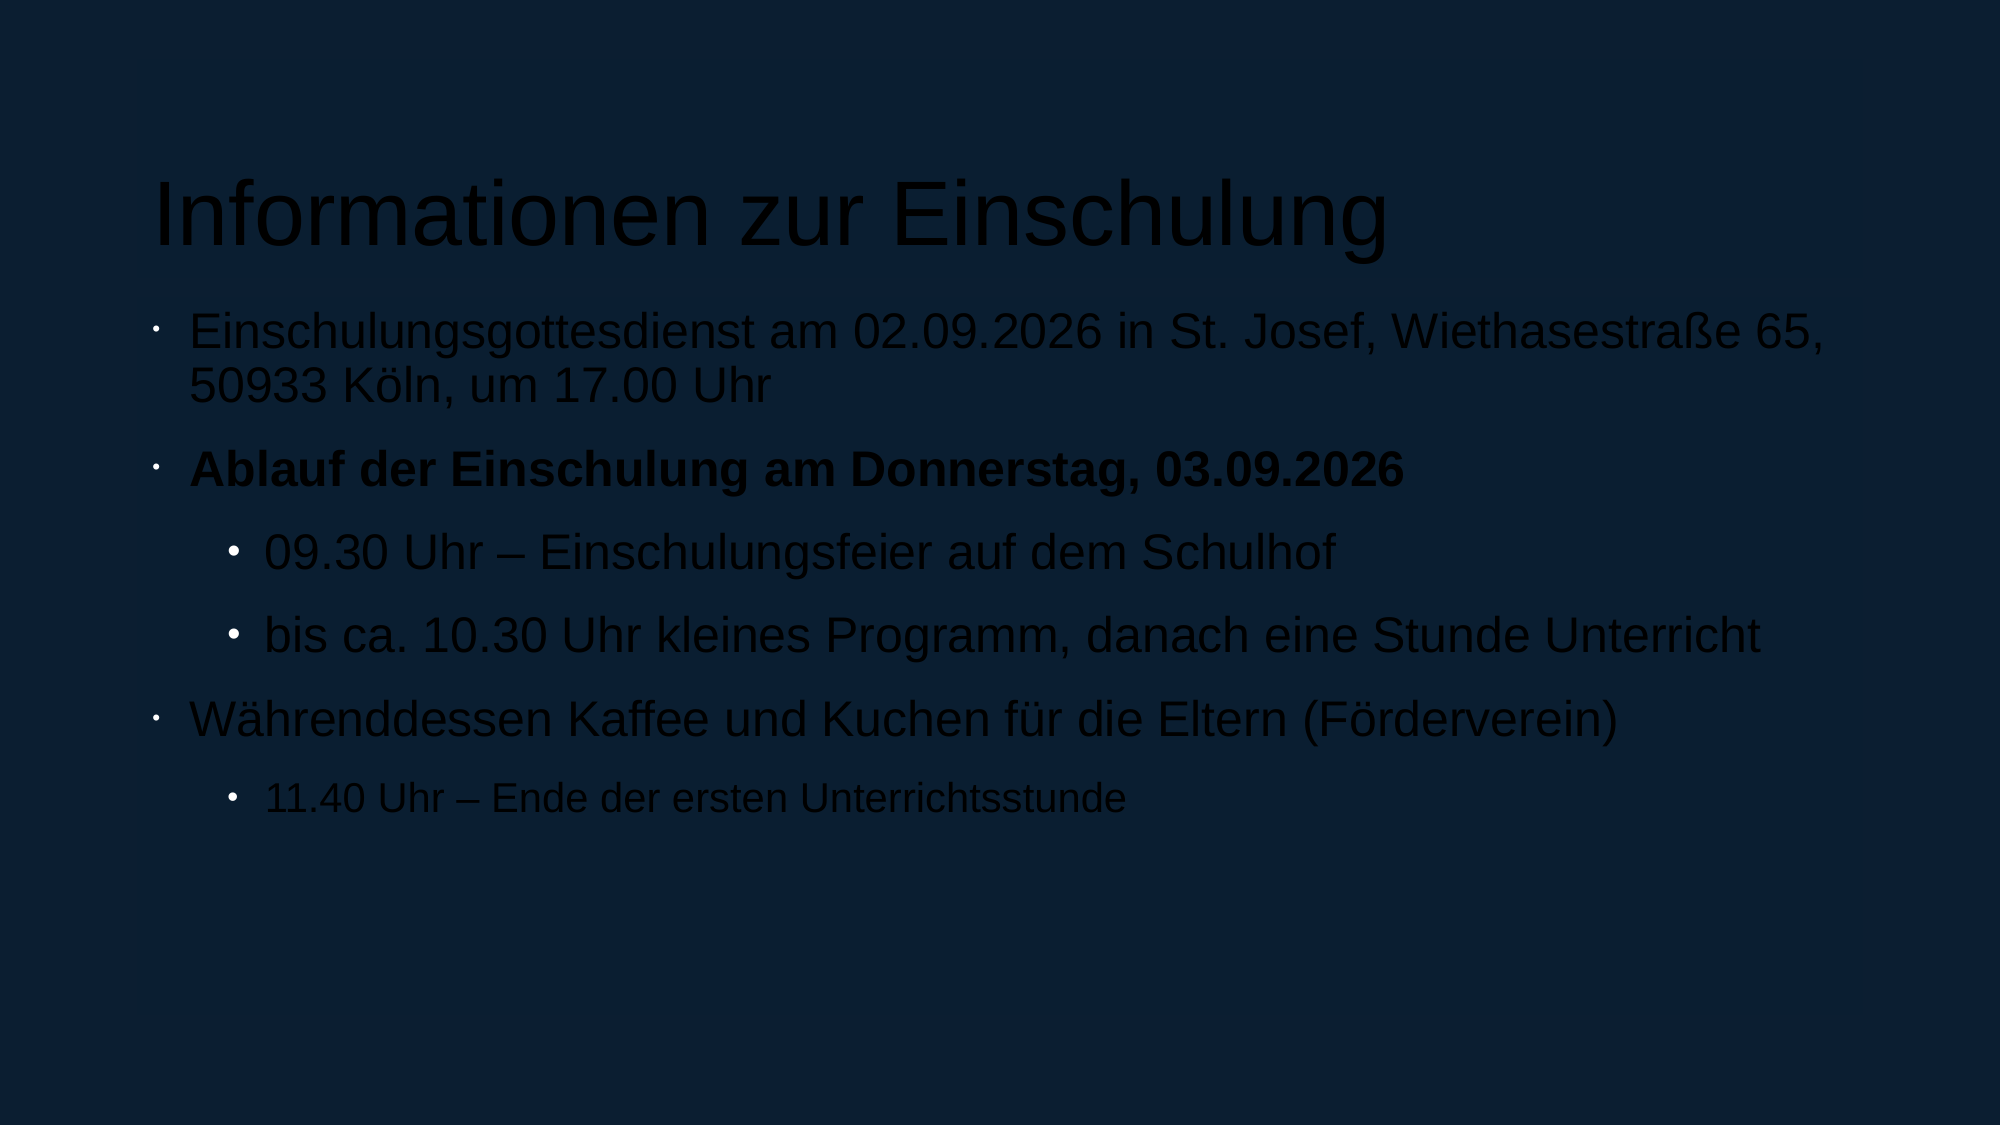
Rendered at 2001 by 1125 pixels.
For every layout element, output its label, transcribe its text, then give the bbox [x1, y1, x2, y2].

list Einschulungsgottesdienst am 02.09.2026 in St. Josef, Wiethasestraße 65, 50933 Köln, um 17.00 Uhr Ablauf der Einschulung am Donnerstag, 03.09.2026 09.30 Uhr – Einschulungsfeier auf dem Schulhof bis ca. 10.30 Uhr kleines Programm, danach eine Stunde Unterricht Währenddessen Kaffee und Kuchen für die Eltern (Förderverein) 11.40 Uhr – Ende der ersten Unterrichtsstunde [137, 297, 1863, 1015]
title Informationen zur Einschulung [137, 59, 1863, 278]
